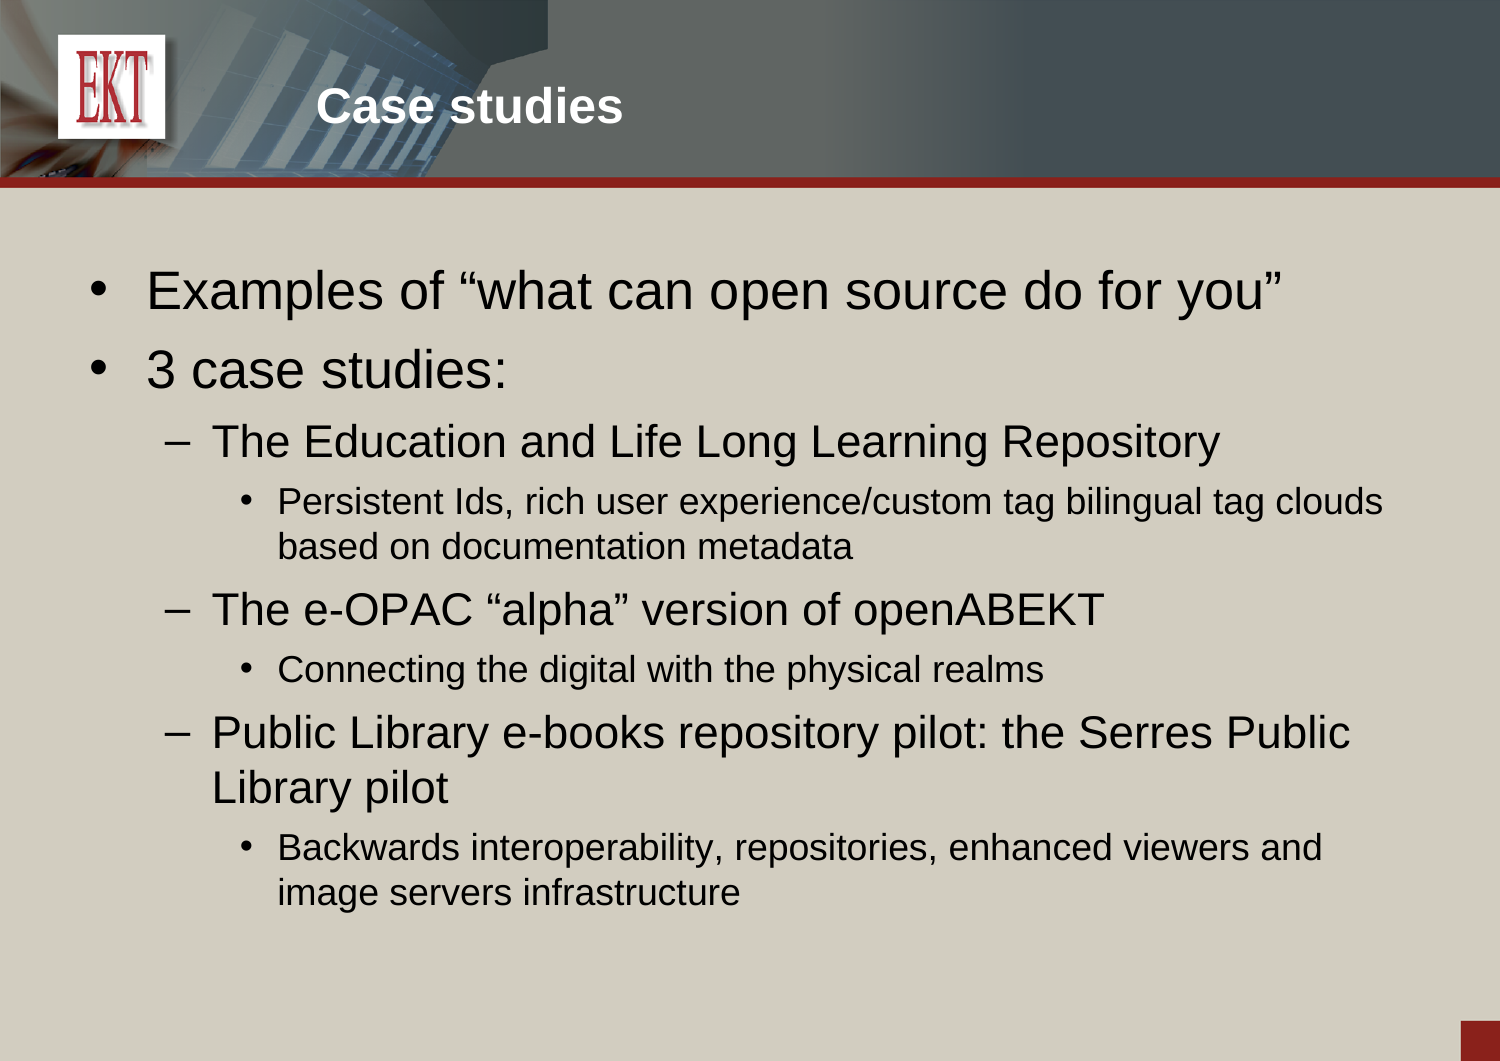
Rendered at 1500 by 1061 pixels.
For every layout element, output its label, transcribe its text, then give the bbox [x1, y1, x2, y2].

title Case studies [301, 42, 1426, 165]
picture [0, 0, 1500, 1061]
list Examples of “what can open source do for you” 3 case studies: The Education and Life Long Learning Repository Persistent Ids, rich user experience/custom tag bilingual tag clouds based on documentation metadata The e-OPAC “alpha” version of openABEKT Connecting the digital with the physical realms Public Library e-books repository pilot: the Serres Public Library pilot Backwards interoperability, repositories, enhanced viewers and image servers infrastructure [75, 247, 1426, 949]
